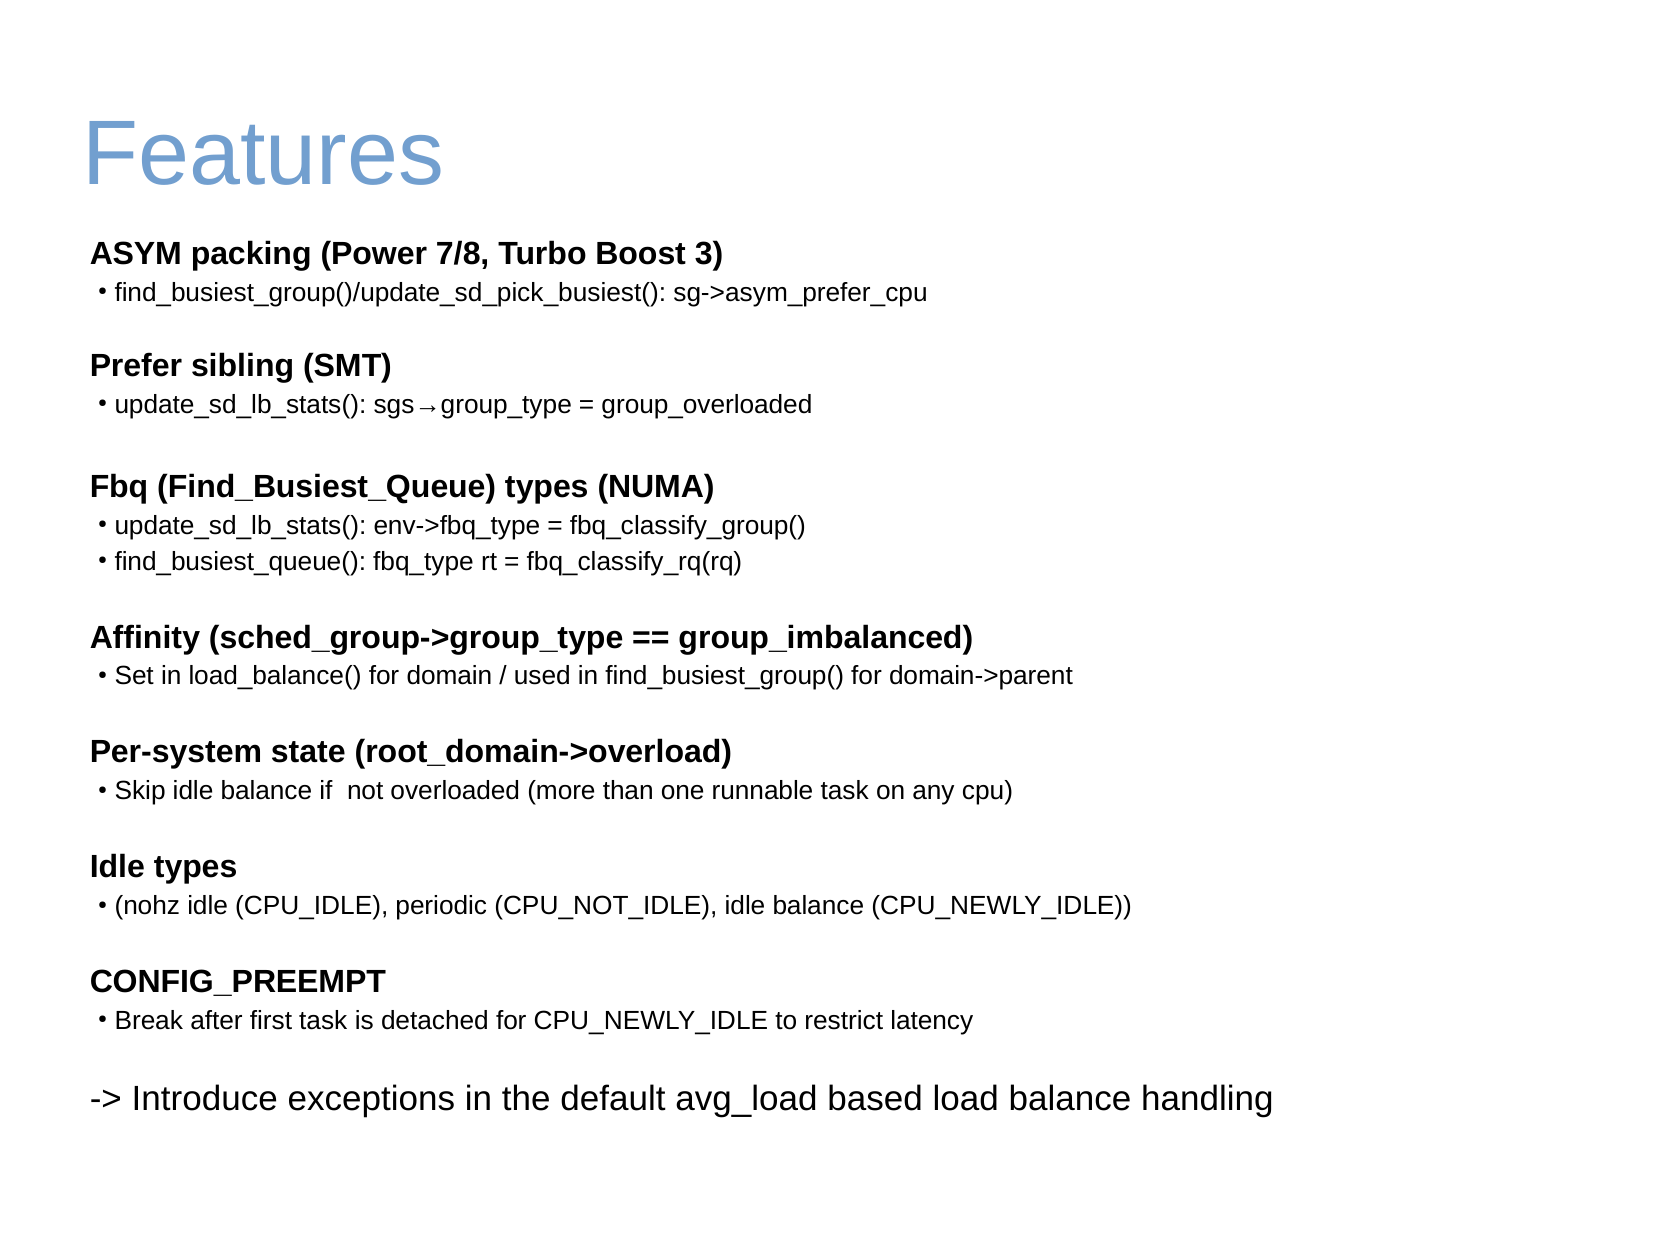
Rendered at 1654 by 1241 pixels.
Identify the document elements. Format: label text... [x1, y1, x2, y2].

list ASYM packing (Power 7/8, Turbo Boost 3) find_busiest_group()/update_sd_pick_busiest(): sg->asym_prefer_cpu Prefer sibling (SMT) update_sd_lb_stats(): sgs→group_type = group_overloaded Fbq (Find_Busiest_Queue) types (NUMA) update_sd_lb_stats(): env->fbq_type = fbq_classify_group() find_busiest_queue(): fbq_type rt = fbq_classify_rq(rq) Affinity (sched_group->group_type == group_imbalanced) Set in load_balance() for domain / used in find_busiest_group() for domain->parent Per-system state (root_domain->overload) Skip idle balance if not overloaded (more than one runnable task on any cpu) Idle types (nohz idle (CPU_IDLE), periodic (CPU_NOT_IDLE), idle balance (CPU_NEWLY_IDLE)) CONFIG_PREEMPT Break after first task is detached for CPU_NEWLY_IDLE to restrict latency -> Introduce exceptions in the default avg_load based load balance handling [40, 235, 1517, 1140]
title Features [82, 49, 1571, 257]
